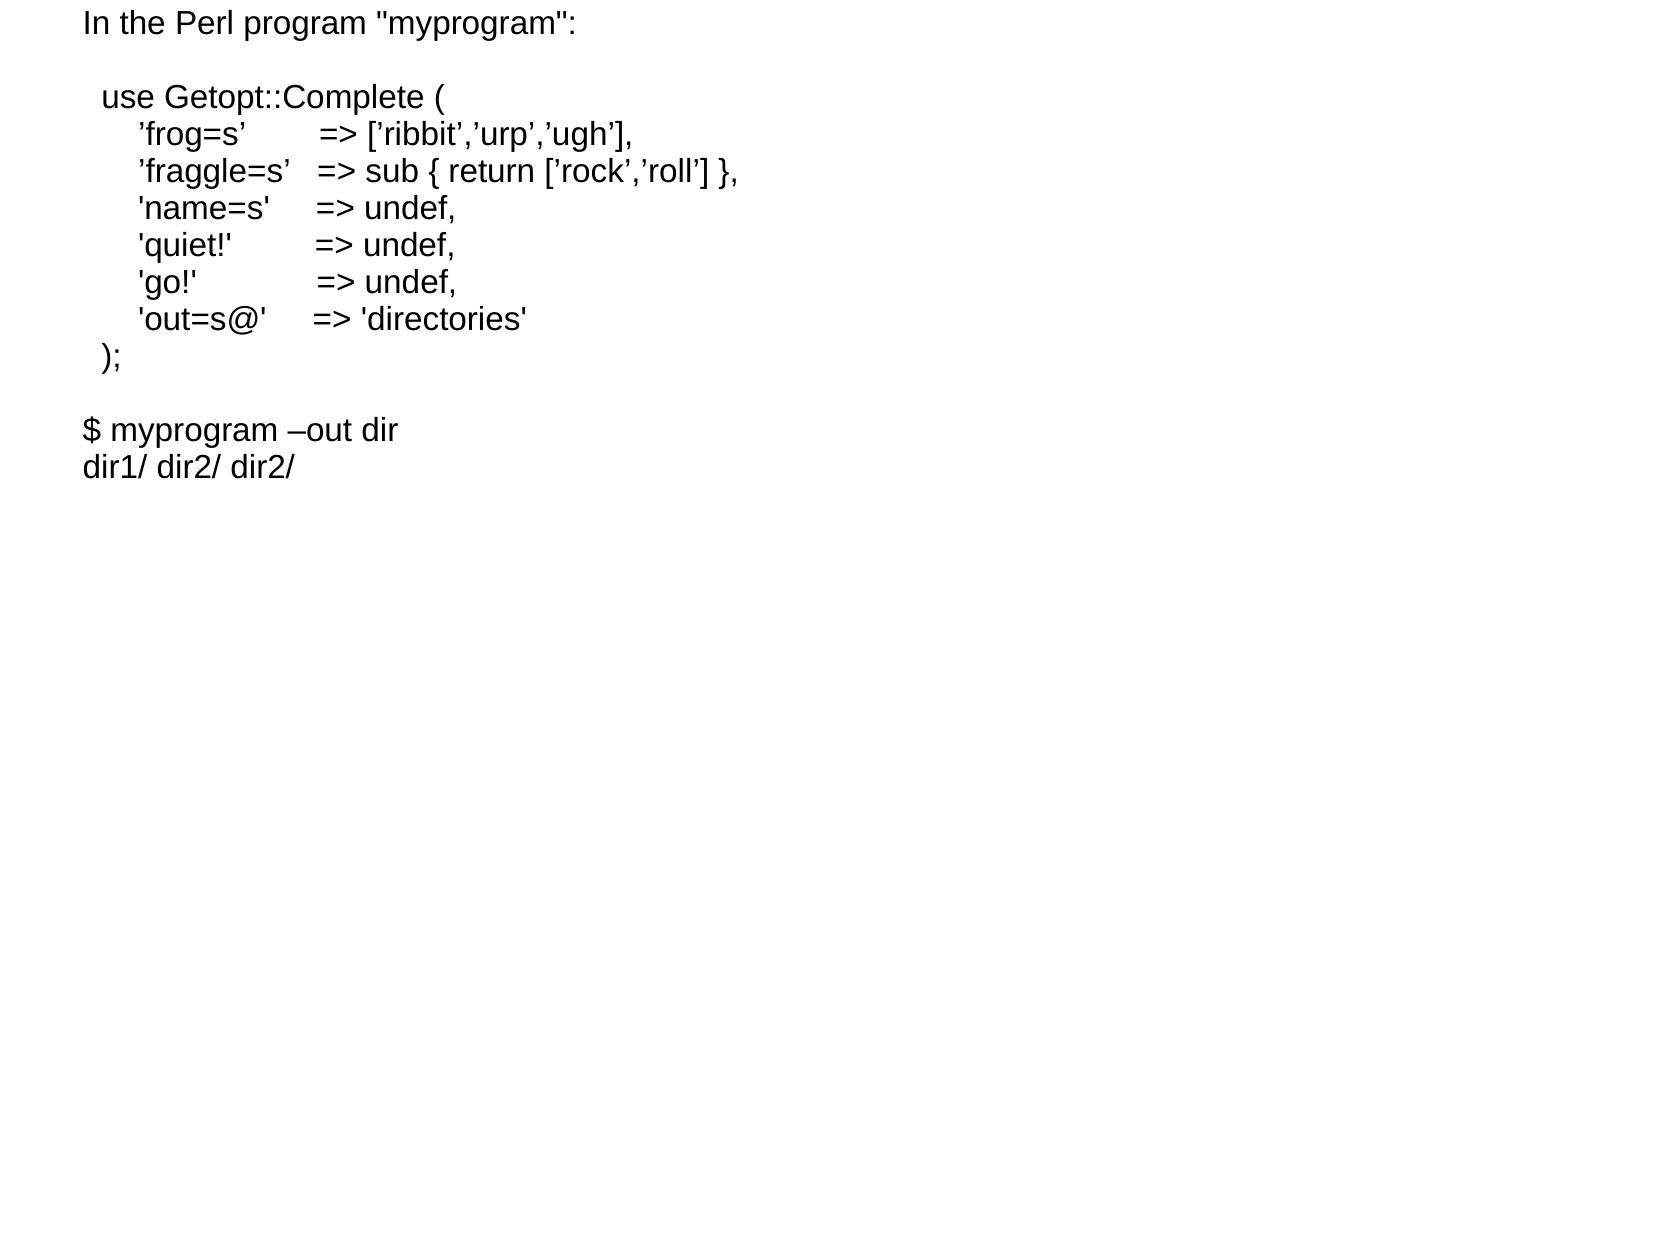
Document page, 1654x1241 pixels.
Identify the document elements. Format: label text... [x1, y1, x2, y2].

subtitle In the Perl program "myprogram": use Getopt::Complete ( ’frog=s’ => [’ribbit’,’urp’,’ugh’], ’fraggle=s’ => sub { return [’rock’,’roll’] }, 'name=s' => undef, 'quiet!' => undef, 'go!' => undef, 'out=s@' => 'directories' ); $ myprogram –out dir dir1/ dir2/ dir2/ [82, 4, 1571, 1064]
